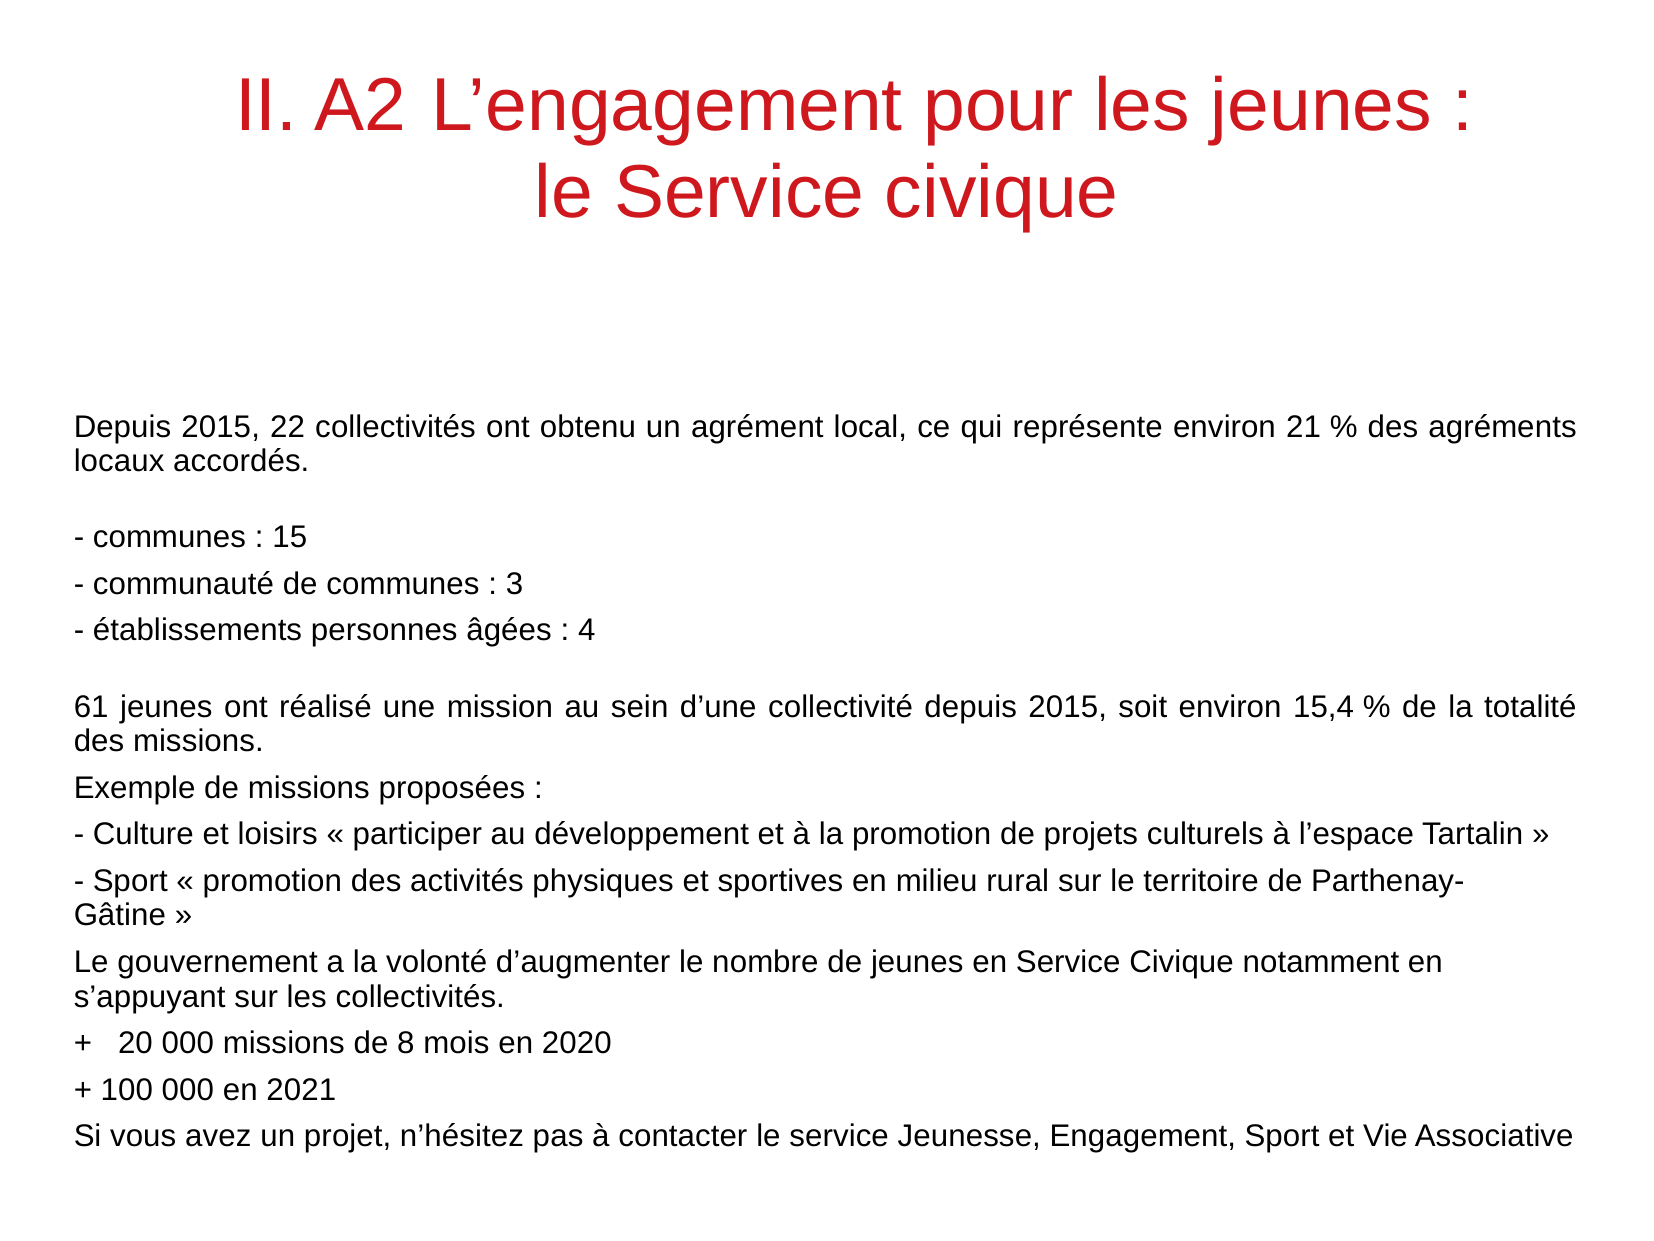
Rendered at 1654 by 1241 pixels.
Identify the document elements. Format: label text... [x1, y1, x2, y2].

text_box Depuis 2015, 22 collectivités ont obtenu un agrément local, ce qui représente environ 21 % des agréments locaux accordés. - communes : 15 - communauté de communes : 3 - établissements personnes âgées : 4 61 jeunes ont réalisé une mission au sein d’une collectivité depuis 2015, soit environ 15,4 % de la totalité des missions. Exemple de missions proposées : - Culture et loisirs « participer au développement et à la promotion de projets culturels à l’espace Tartalin » - Sport « promotion des activités physiques et sportives en milieu rural sur le territoire de Parthenay-Gâtine » Le gouvernement a la volonté d’augmenter le nombre de jeunes en Service Civique notamment en s’appuyant sur les collectivités. + 20 000 missions de 8 mois en 2020 + 100 000 en 2021 Si vous avez un projet, n’hésitez pas à contacter le service Jeunesse, Engagement, Sport et Vie Associative [59, 401, 1595, 1241]
title II. A2 L’engagement pour les jeunes : le Service civique [82, 47, 1571, 234]
